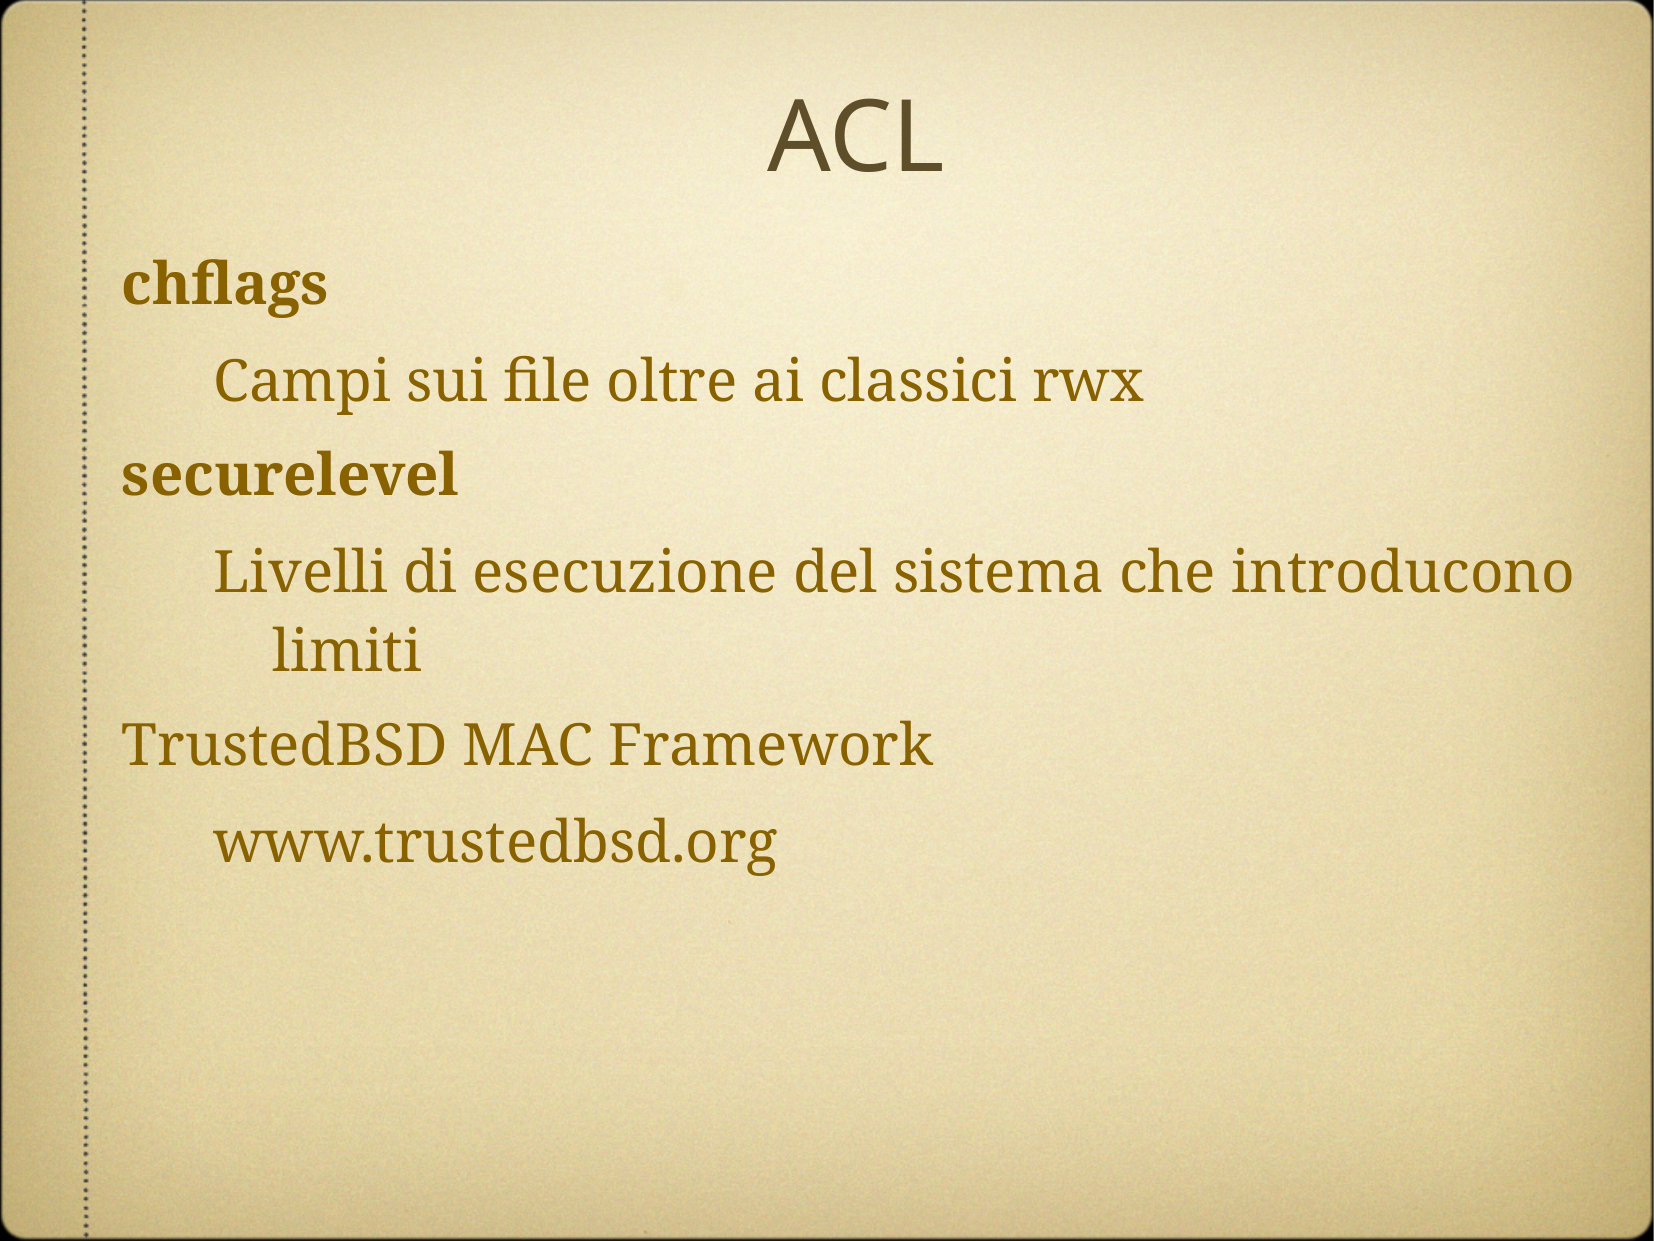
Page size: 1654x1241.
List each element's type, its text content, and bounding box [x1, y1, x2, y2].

picture [0, 0, 1654, 1241]
title ACL [118, 0, 1595, 265]
list chflags Campi sui file oltre ai classici rwx securelevel Livelli di esecuzione del sistema che introducono limiti TrustedBSD MAC Framework www.trustedbsd.org [121, 242, 1612, 1173]
